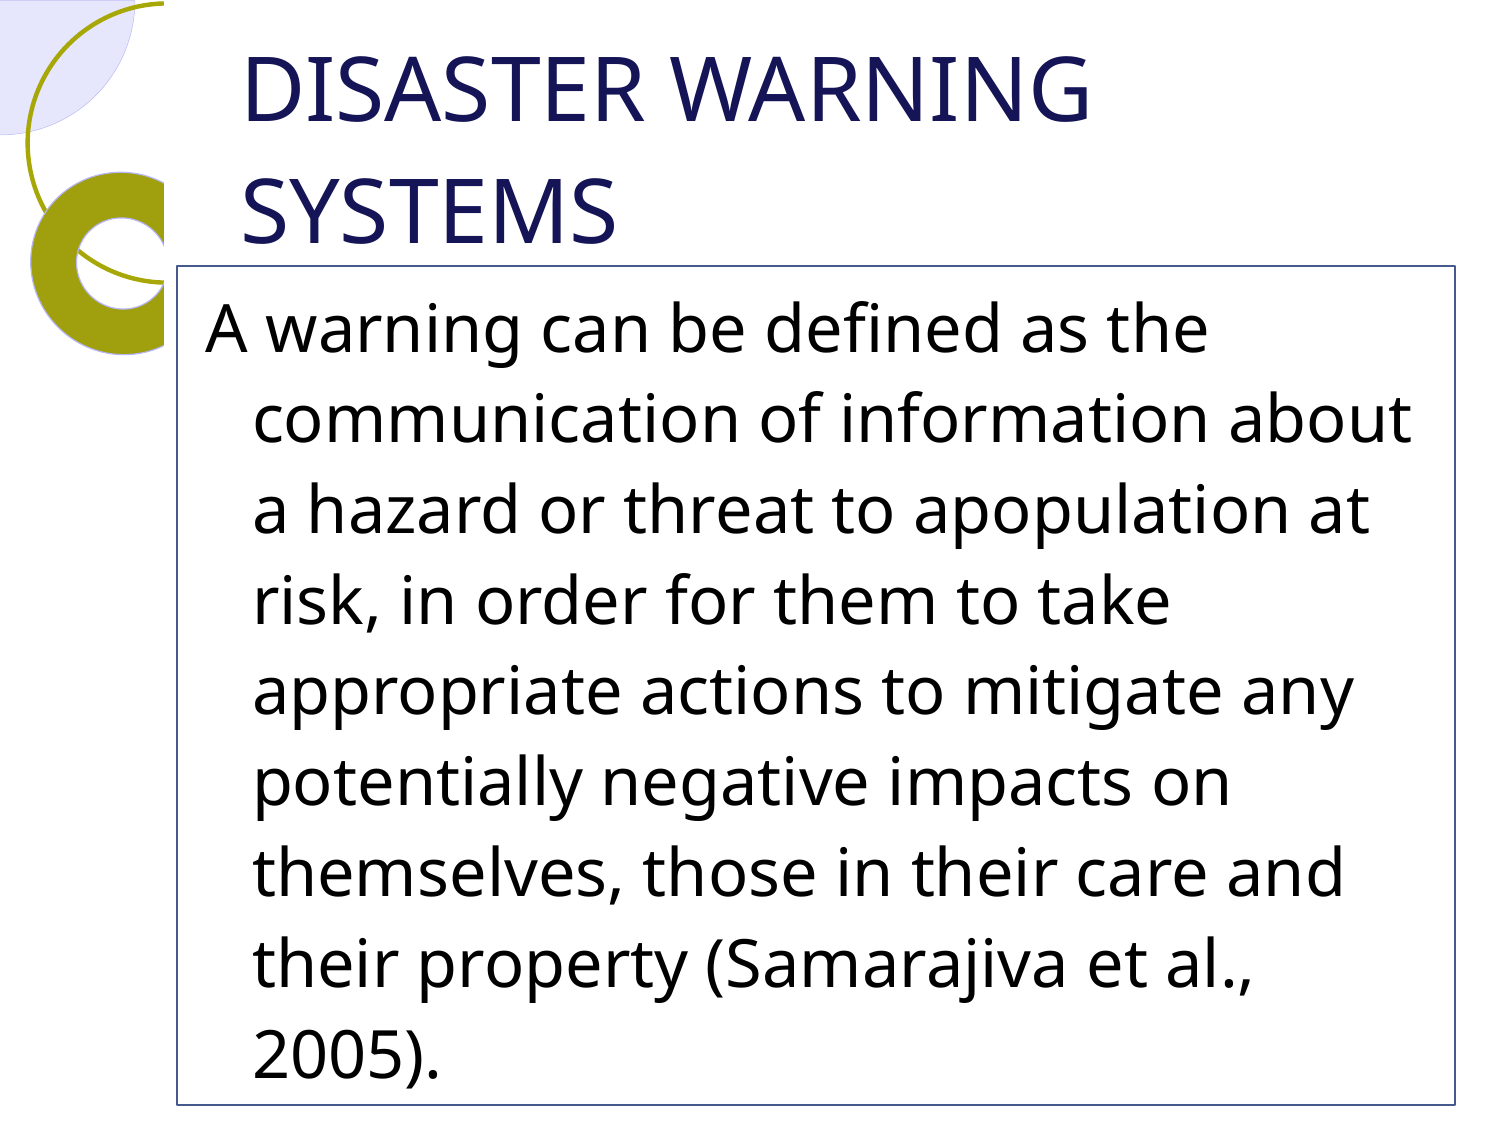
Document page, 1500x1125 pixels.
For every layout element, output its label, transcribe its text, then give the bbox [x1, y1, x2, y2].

title DISASTER WARNING SYSTEMS [225, 28, 1455, 260]
list A warning can be defined as the communication of information about a hazard or threat to apopulation at risk, in order for them to take appropriate actions to mitigate any potentially negative impacts on themselves, those in their care and their property (Samarajiva et al., 2005). [177, 265, 1456, 1031]
